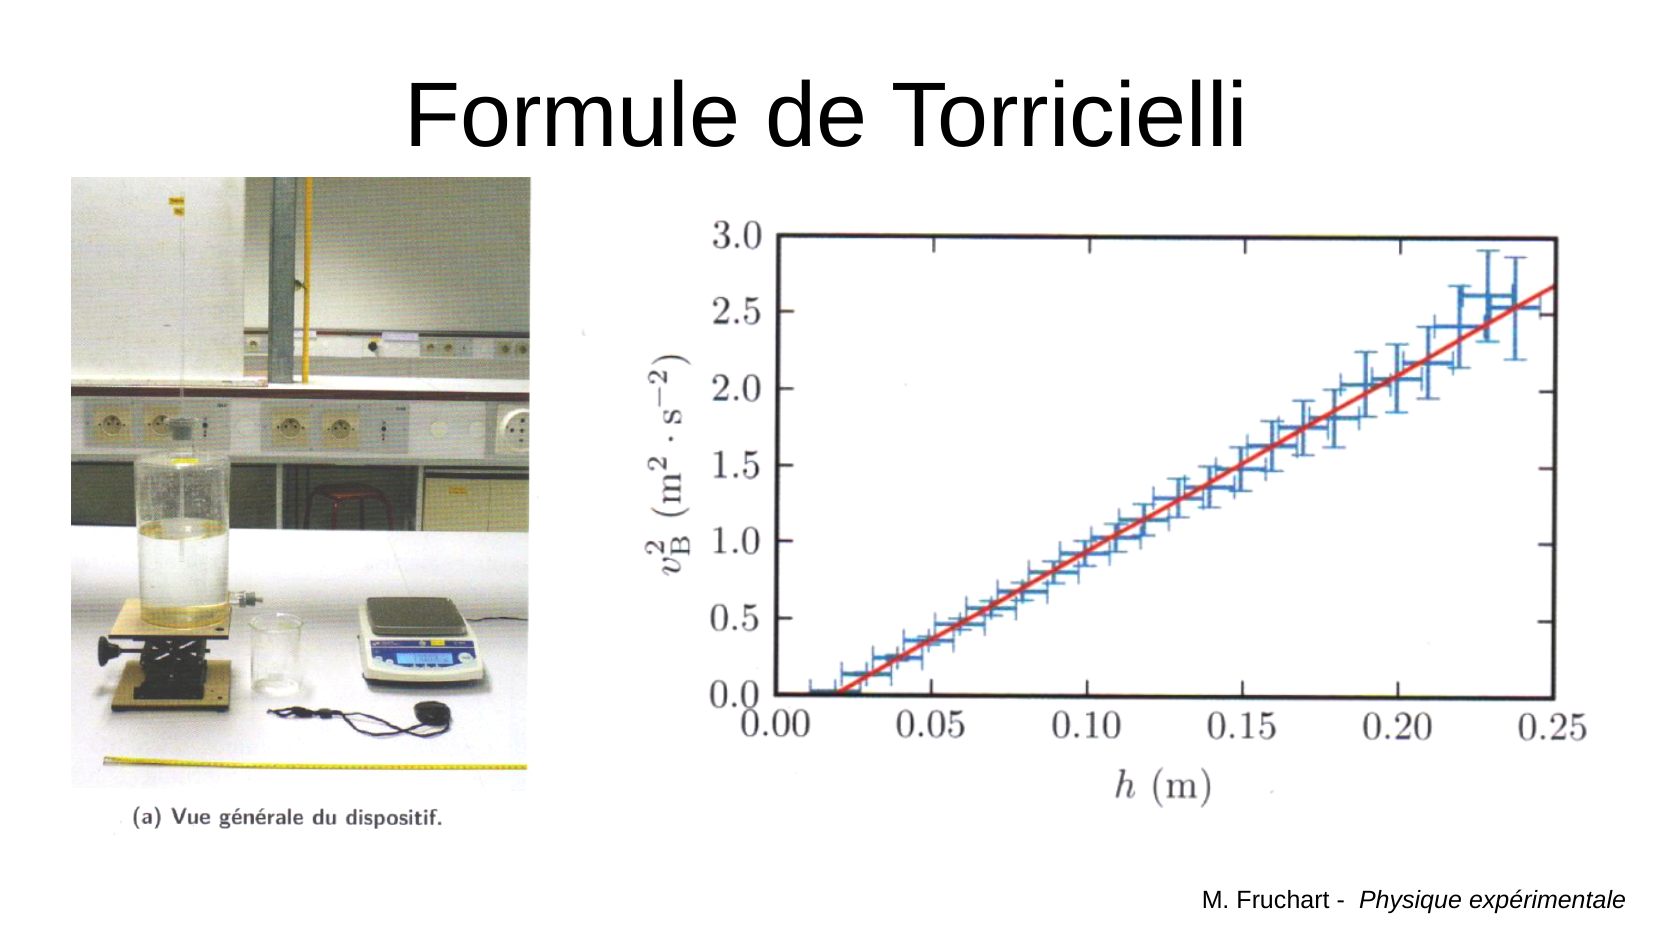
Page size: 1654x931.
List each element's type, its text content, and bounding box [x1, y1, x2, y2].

picture [578, 192, 1597, 814]
text_box M. Fruchart - Physique expérimentale [1187, 878, 1642, 922]
title Formule de Torricielli [82, 37, 1571, 193]
picture [71, 177, 544, 839]
